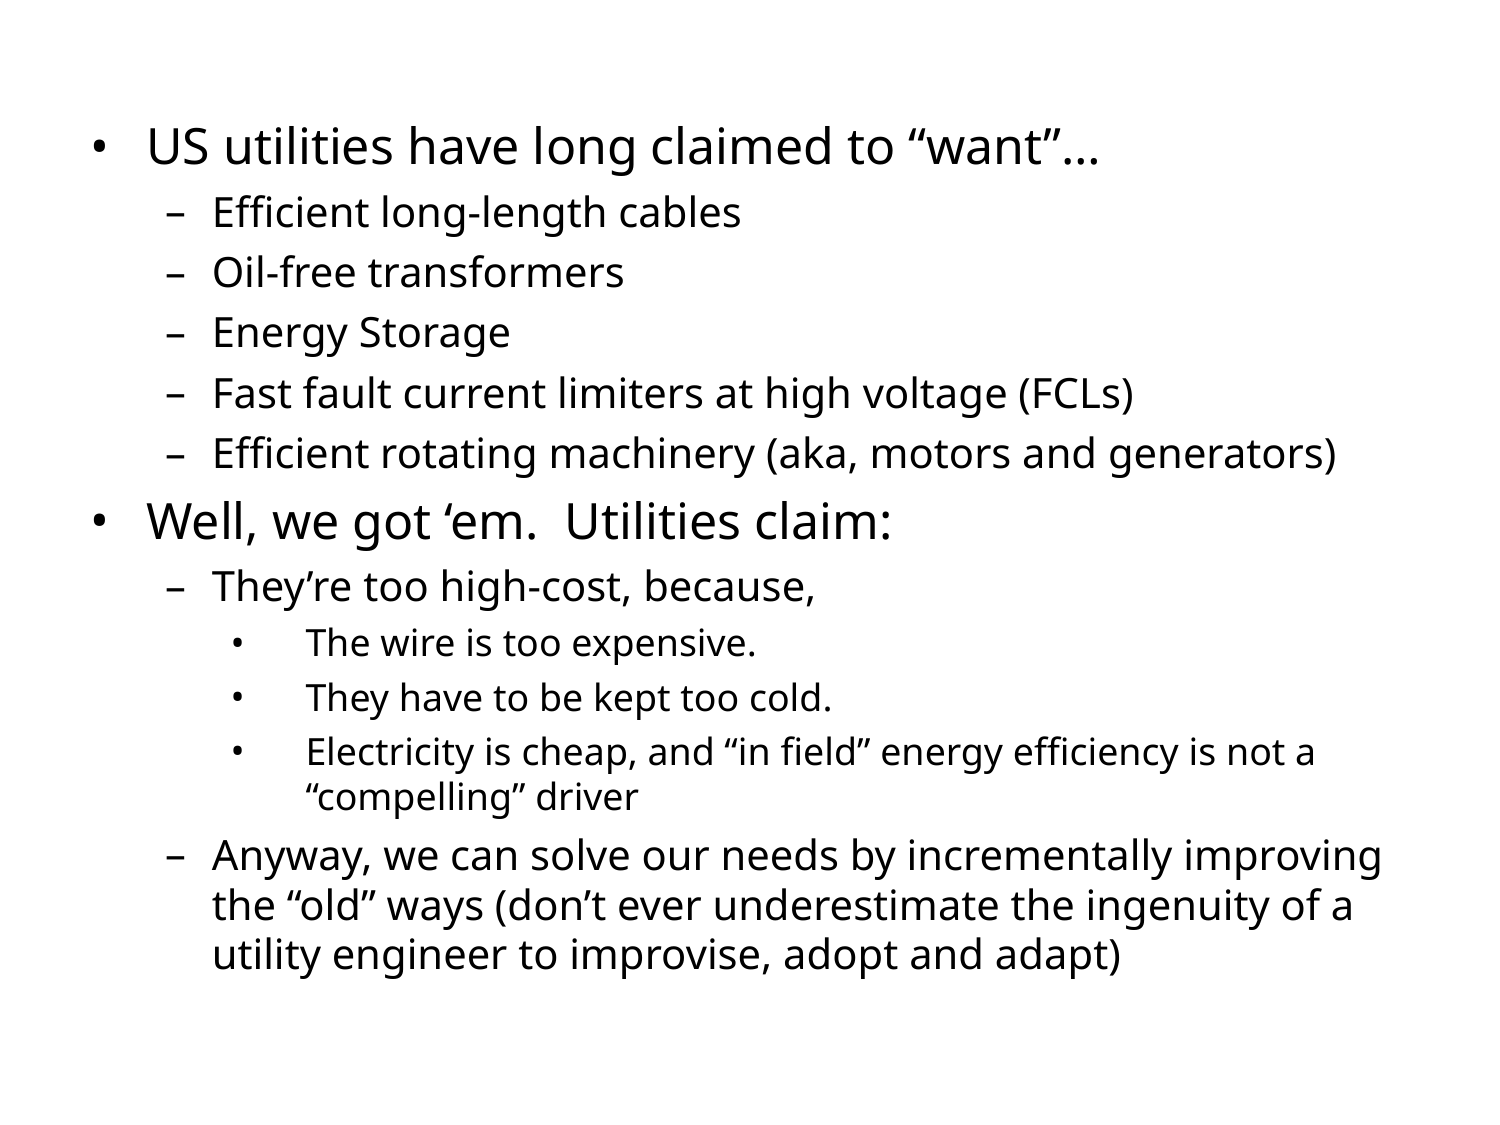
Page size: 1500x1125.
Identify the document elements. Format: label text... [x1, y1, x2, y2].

list US utilities have long claimed to “want”… Efficient long-length cables Oil-free transformers Energy Storage Fast fault current limiters at high voltage (FCLs) Efficient rotating machinery (aka, motors and generators) Well, we got ‘em. Utilities claim: They’re too high-cost, because, The wire is too expensive. They have to be kept too cold. Electricity is cheap, and “in field” energy efficiency is not a “compelling” driver Anyway, we can solve our needs by incrementally improving the “old” ways (don’t ever underestimate the ingenuity of a utility engineer to improvise, adopt and adapt) [75, 107, 1426, 1038]
